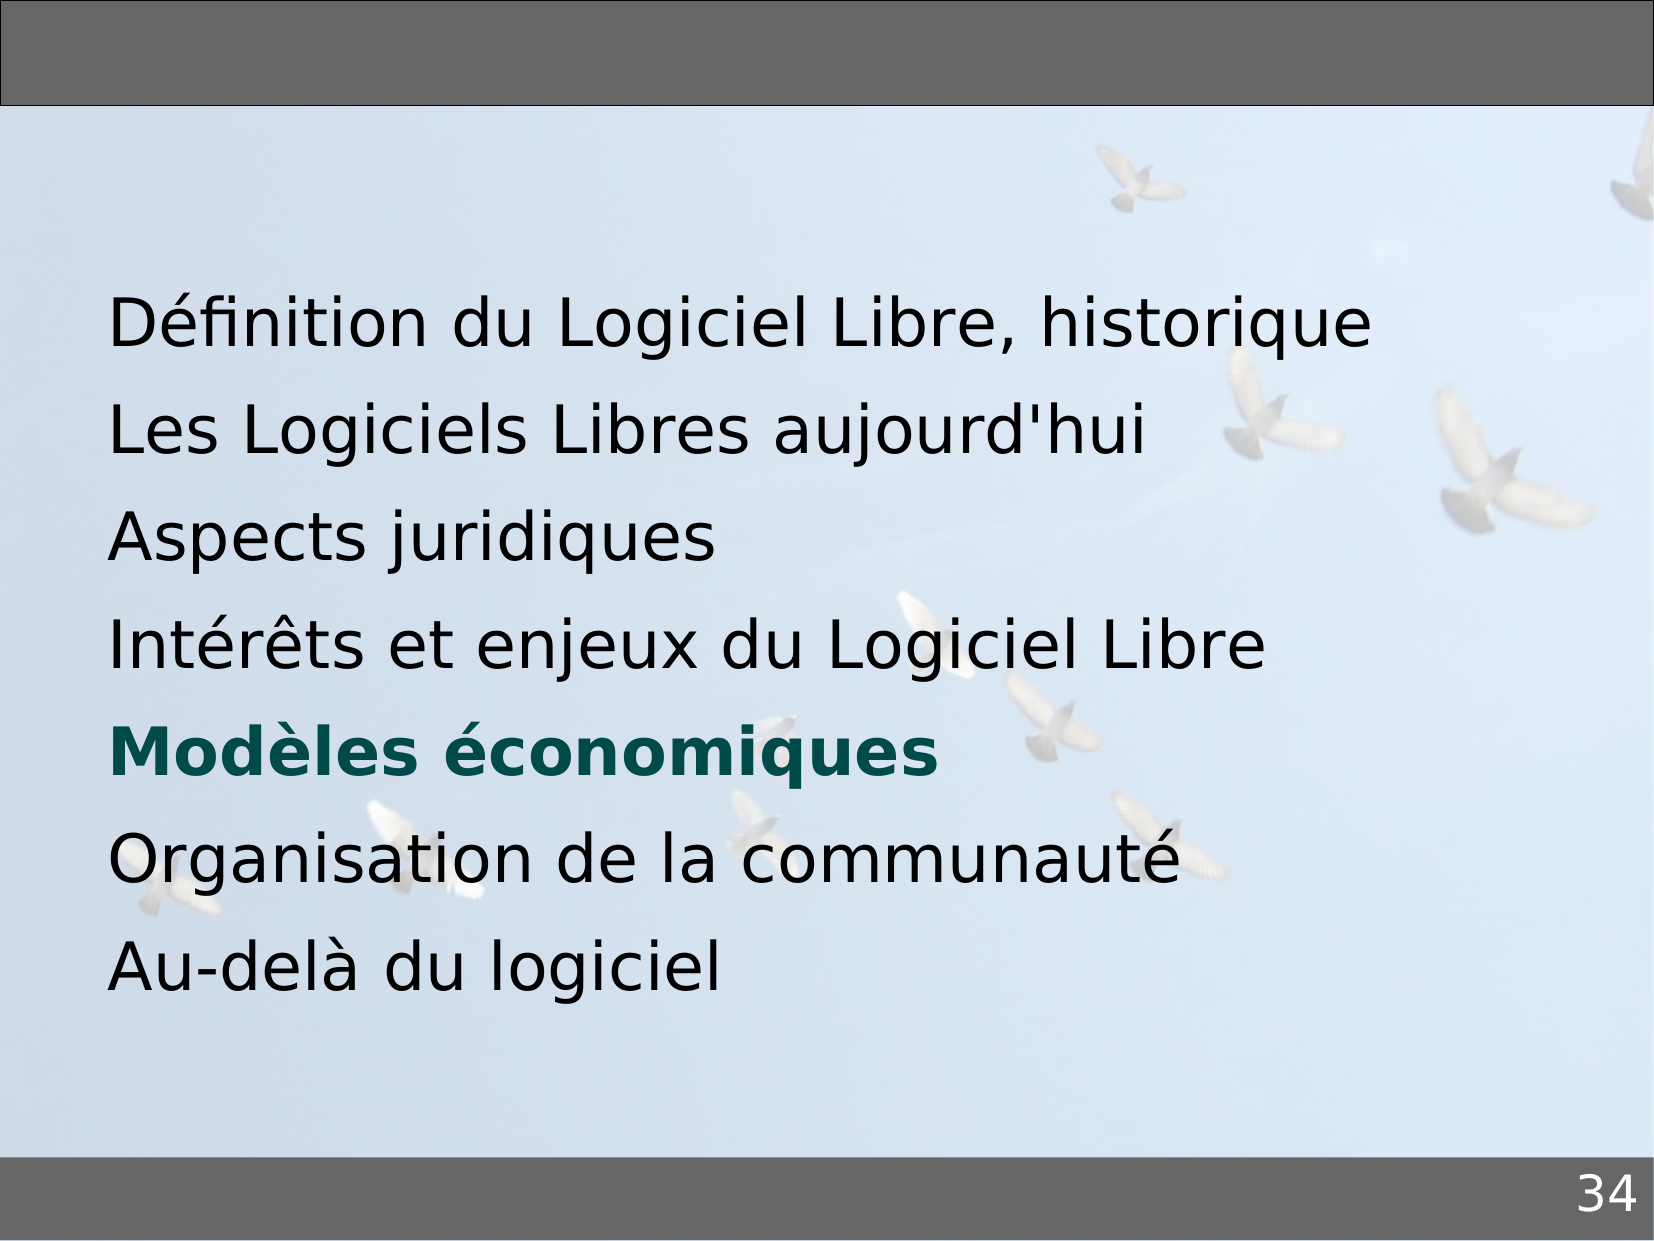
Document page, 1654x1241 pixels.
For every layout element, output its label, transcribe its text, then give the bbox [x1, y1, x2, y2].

list Définition du Logiciel Libre, historique Les Logiciels Libres aujourd'hui Aspects juridiques Intérêts et enjeux du Logiciel Libre Modèles économiques Organisation de la communauté Au-delà du logiciel [89, 284, 1578, 1006]
